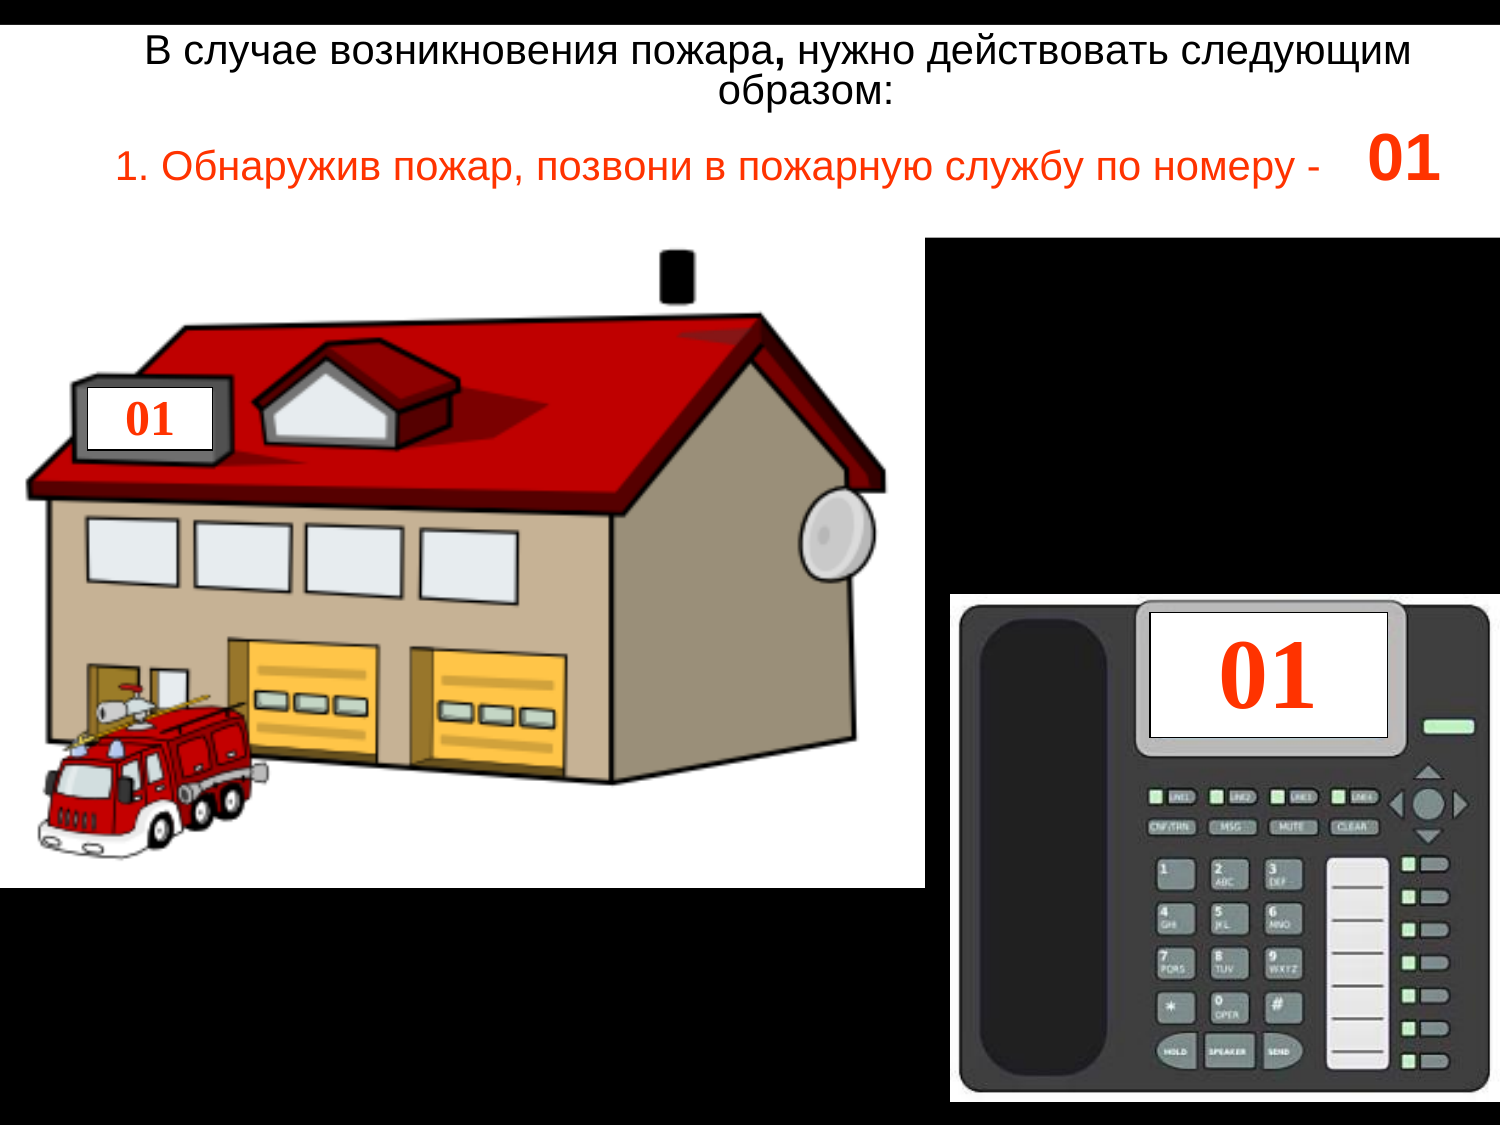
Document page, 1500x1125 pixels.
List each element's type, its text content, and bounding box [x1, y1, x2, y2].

picture [950, 594, 1500, 1102]
picture [0, 224, 925, 888]
text_box 01 [87, 387, 213, 451]
text_box 01 [1149, 612, 1388, 738]
list В случае возникновения пожара, нужно действовать следующим образом: 1. Обнаружив пожар, позвони в пожарную службу по номеру - 01 [0, 24, 1500, 238]
